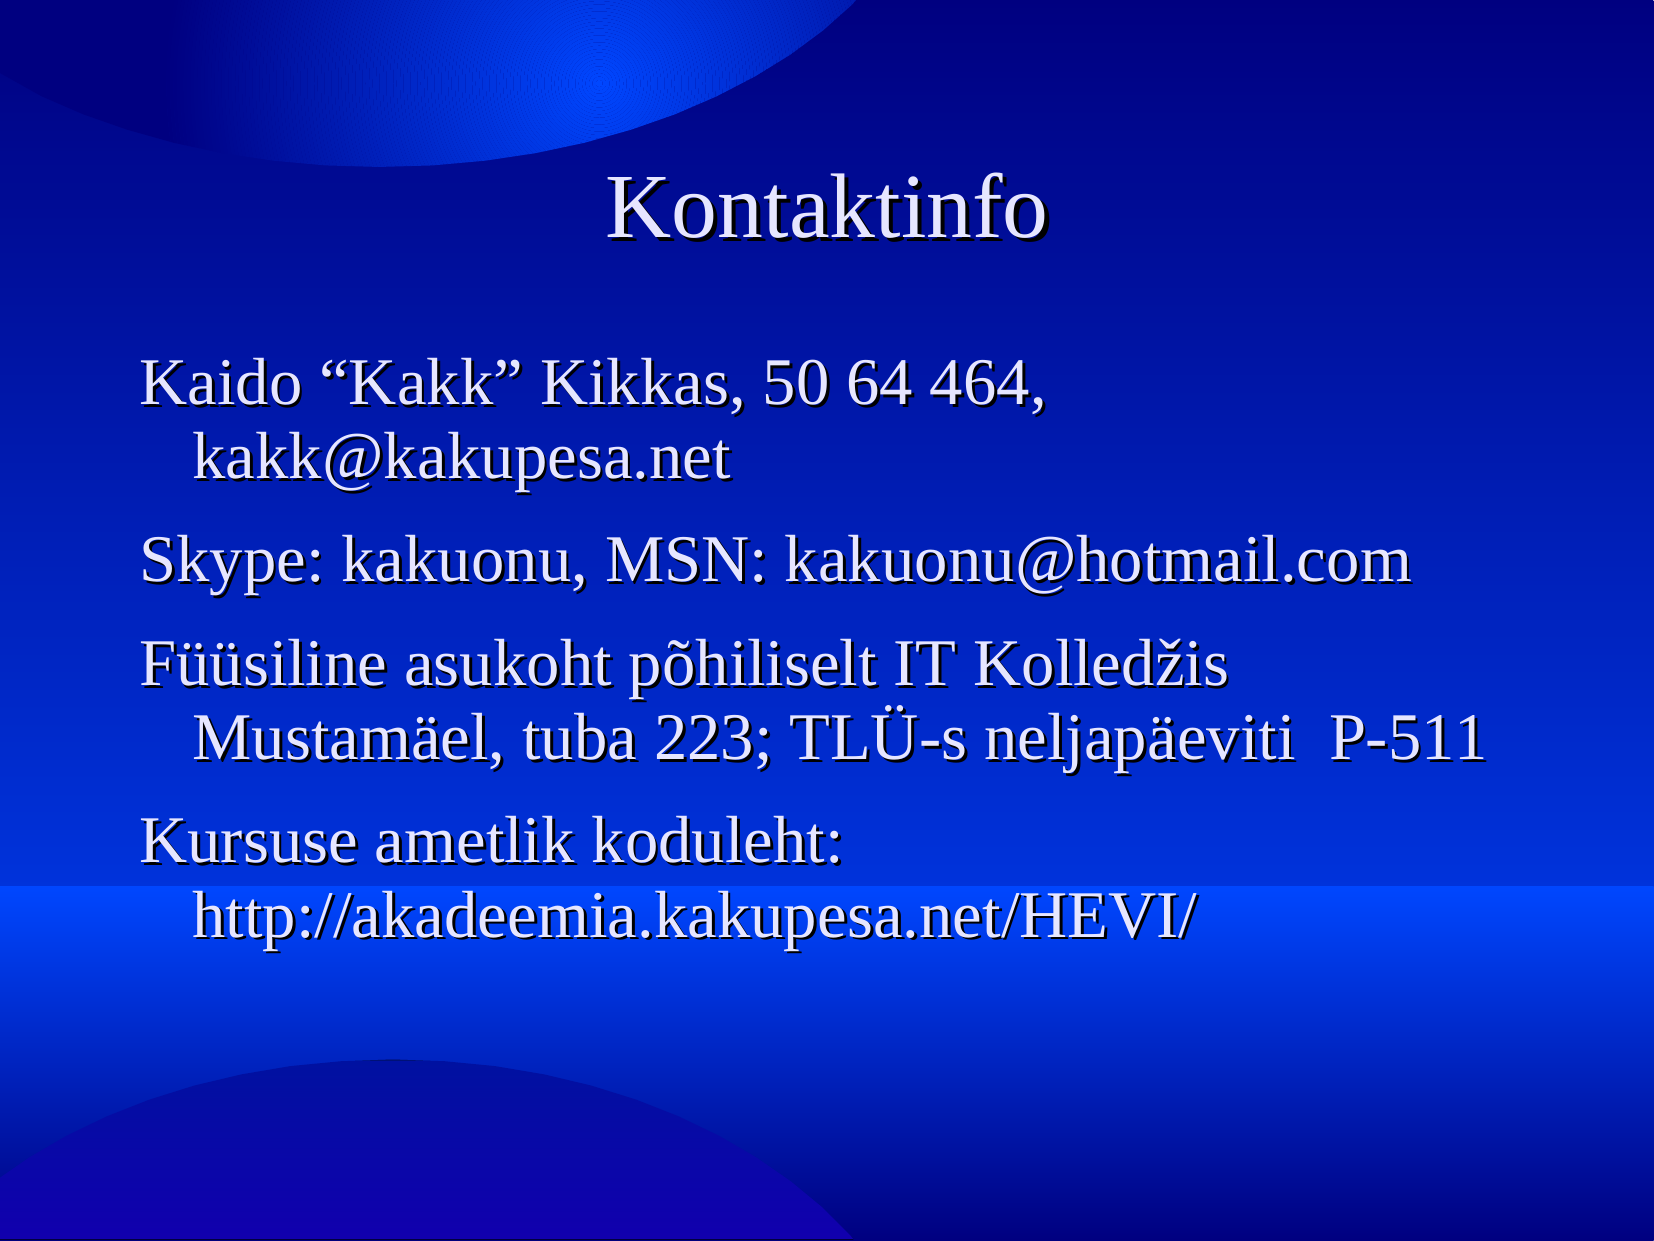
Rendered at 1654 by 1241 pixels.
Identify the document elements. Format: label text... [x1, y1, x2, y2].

list Kaido “Kakk” Kikkas, 50 64 464, kakk@kakupesa.net Skype: kakuonu, MSN: kakuonu@hotmail.com Füüsiline asukoht põhiliselt IT Kolledžis Mustamäel, tuba 223; TLÜ-s neljapäeviti P-511 Kursuse ametlik koduleht: http://akadeemia.kakupesa.net/HEVI/ [121, 344, 1534, 1127]
title Kontaktinfo [121, 102, 1534, 311]
